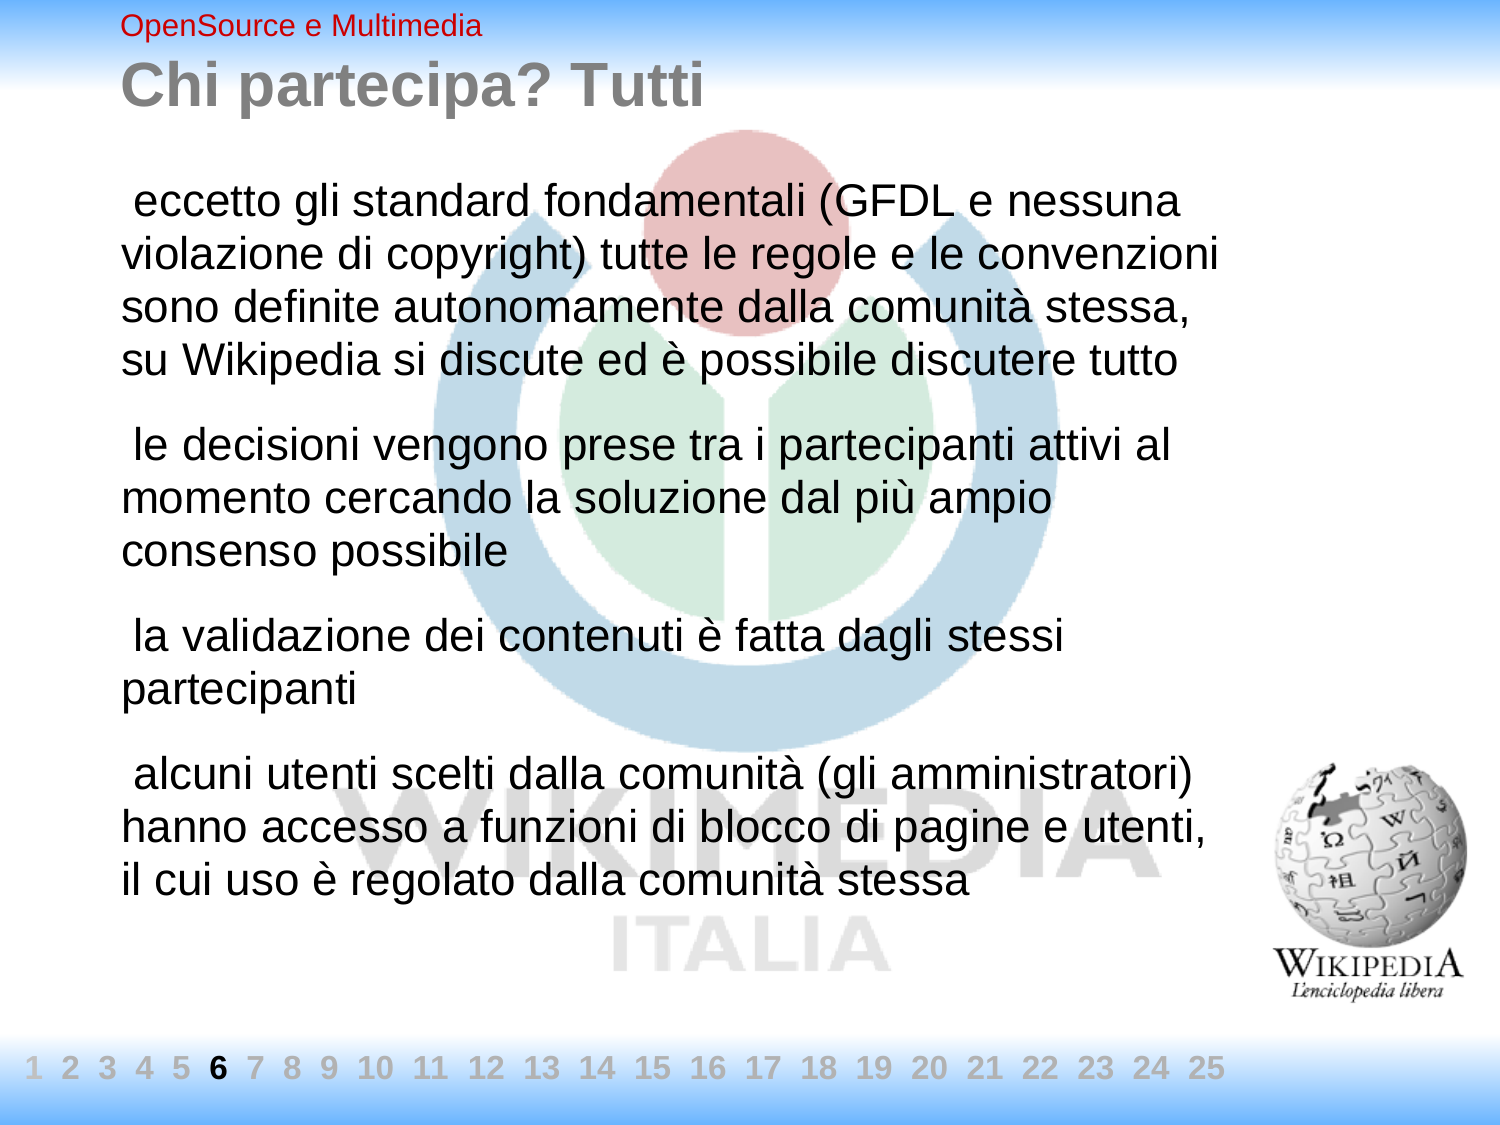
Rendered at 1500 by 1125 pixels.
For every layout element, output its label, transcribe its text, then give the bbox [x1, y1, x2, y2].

picture [75, 91, 1426, 1034]
text_box [0, 0, 1500, 91]
text_box OpenSource e Multimedia [120, 7, 1479, 43]
text_box 1 2 3 4 5 6 7 8 9 10 11 12 13 14 15 16 17 18 19 20 21 22 23 24 25 [24, 1049, 1267, 1087]
chart [1265, 762, 1477, 1005]
text_box [0, 1034, 1500, 1125]
text_box Chi partecipa? Tutti [120, 50, 1479, 120]
text_box eccetto gli standard fondamentali (GFDL e nessuna violazione di copyright) tutte le regole e le convenzioni sono definite autonomamente dalla comunità stessa, su Wikipedia si discute ed è possibile discutere tutto le decisioni vengono prese tra i partecipanti attivi al momento cercando la soluzione dal più ampio consenso possibile la validazione dei contenuti è fatta dagli stessi partecipanti alcuni utenti scelti dalla comunità (gli amministratori) hanno accesso a funzioni di blocco di pagine e utenti, il cui uso è regolato dalla comunità stessa [106, 164, 1241, 914]
